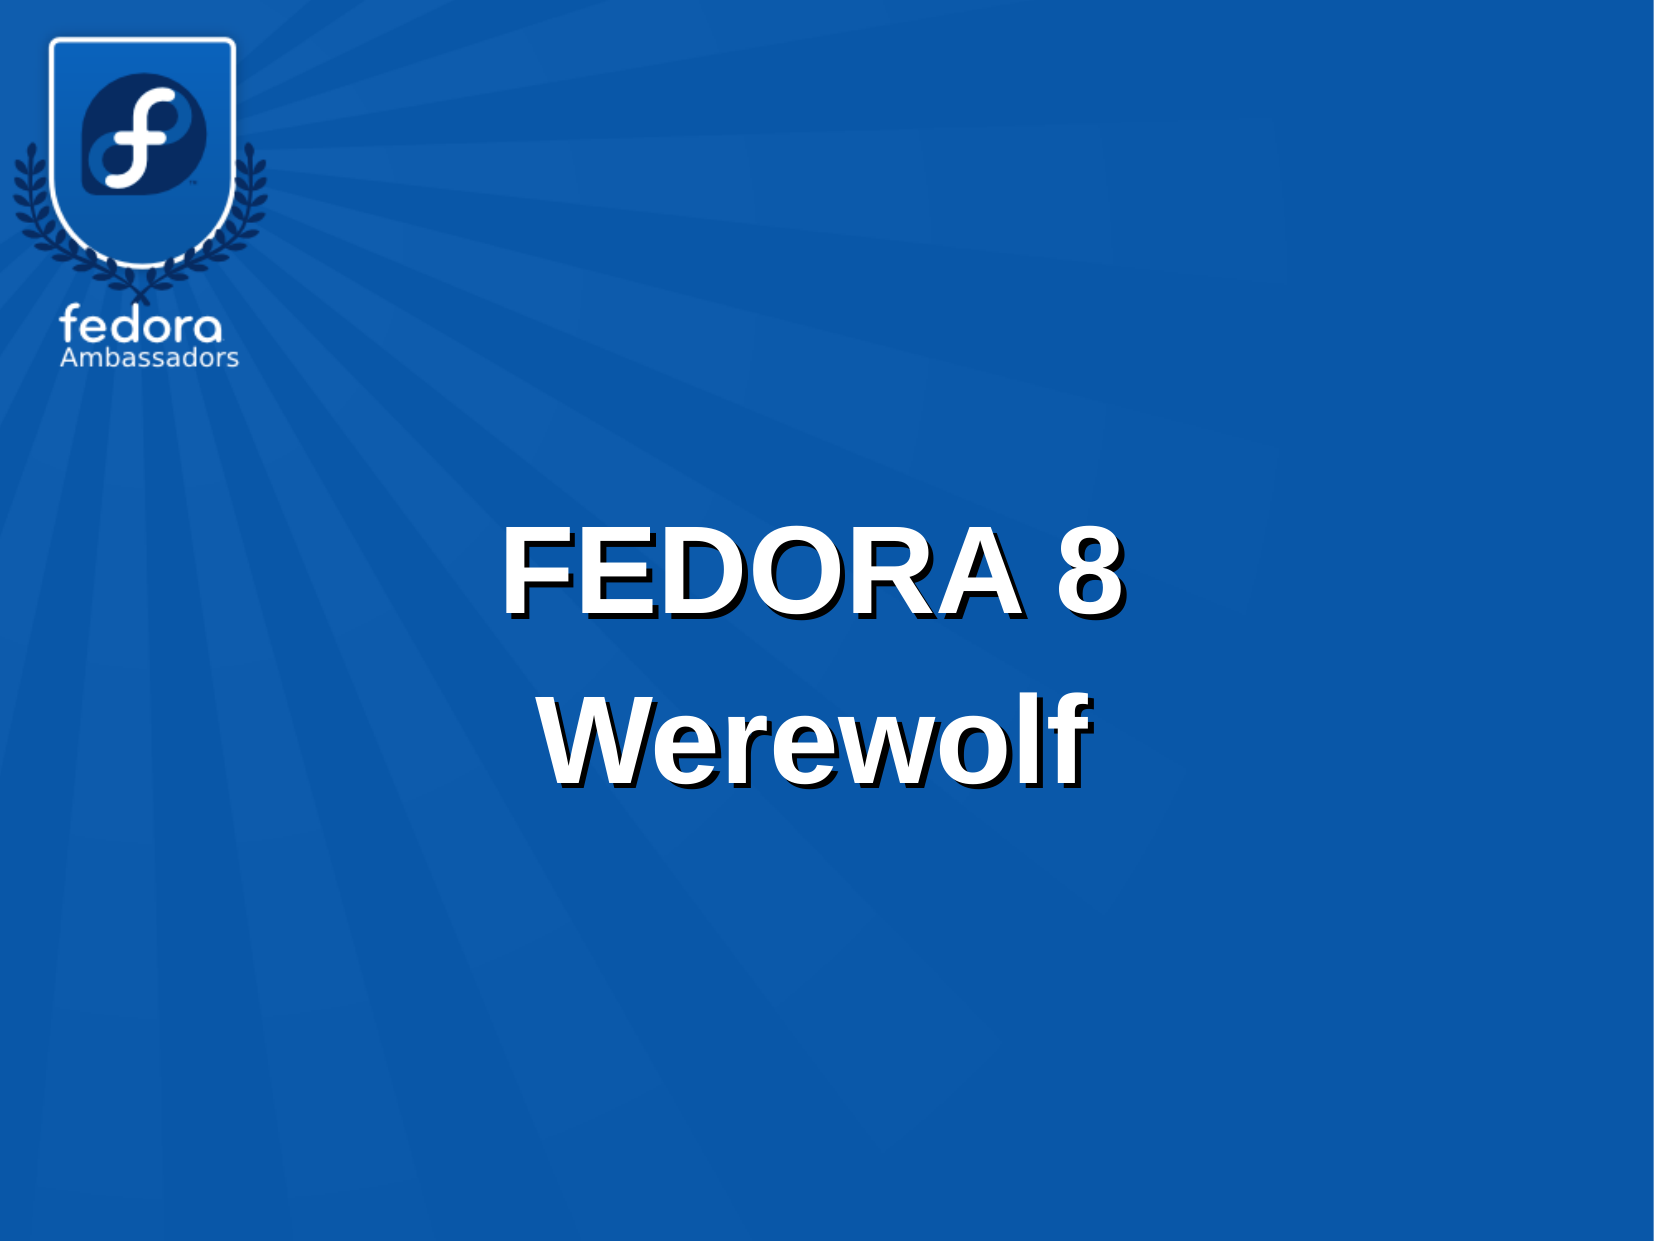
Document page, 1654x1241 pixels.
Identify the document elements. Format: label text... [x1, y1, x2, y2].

list FEDORA 8 Werewolf [59, 331, 1548, 1151]
picture [0, 0, 1654, 1241]
